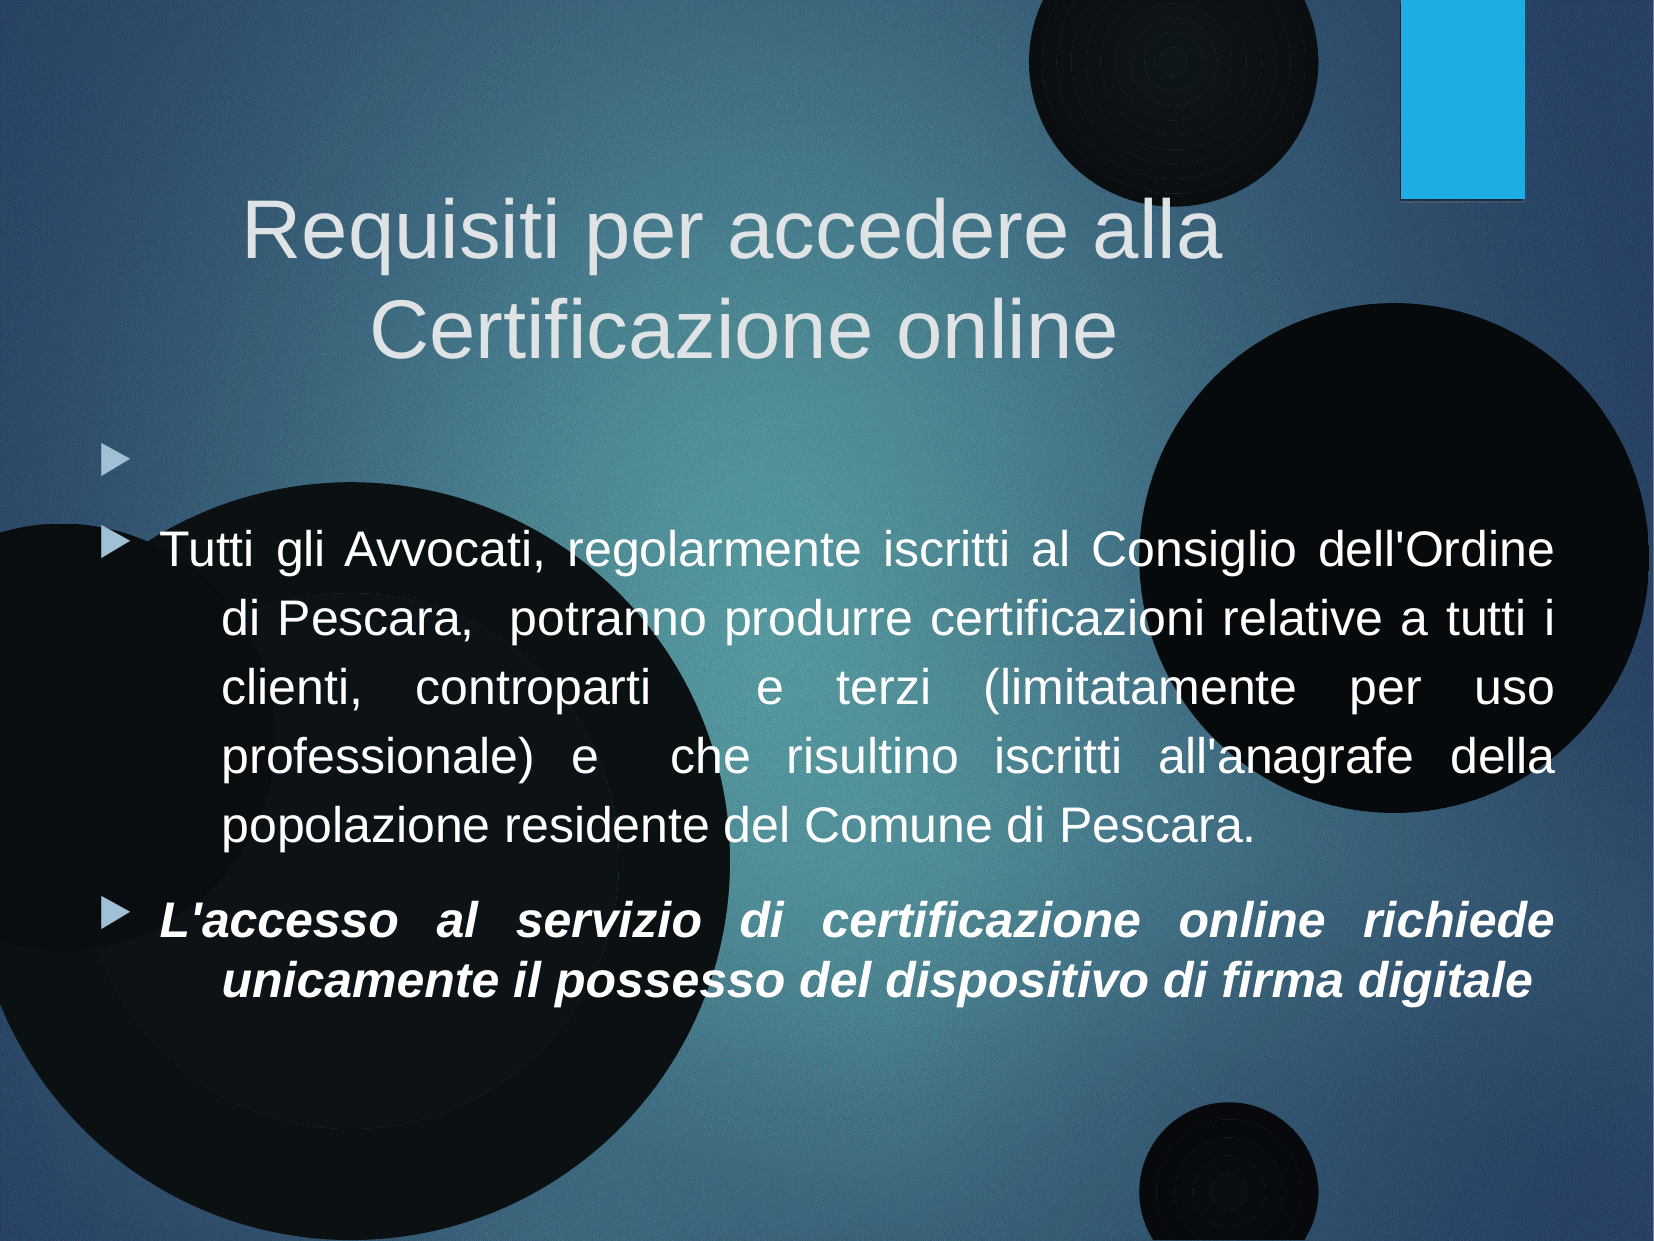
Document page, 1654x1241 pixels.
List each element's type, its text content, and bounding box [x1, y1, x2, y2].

title Requisiti per accedere alla Certificazione online [0, 167, 1489, 375]
list Tutti gli Avvocati, regolarmente iscritti al Consiglio dell'Ordine di Pescara, potranno produrre certificazioni relative a tutti i clienti, controparti e terzi (limitatamente per uso professionale) e che risultino iscritti all'anagrafe della popolazione residente del Comune di Pescara. L'accesso al servizio di certificazione online richiede unicamente il possesso del dispositivo di firma digitale [82, 427, 1571, 1047]
